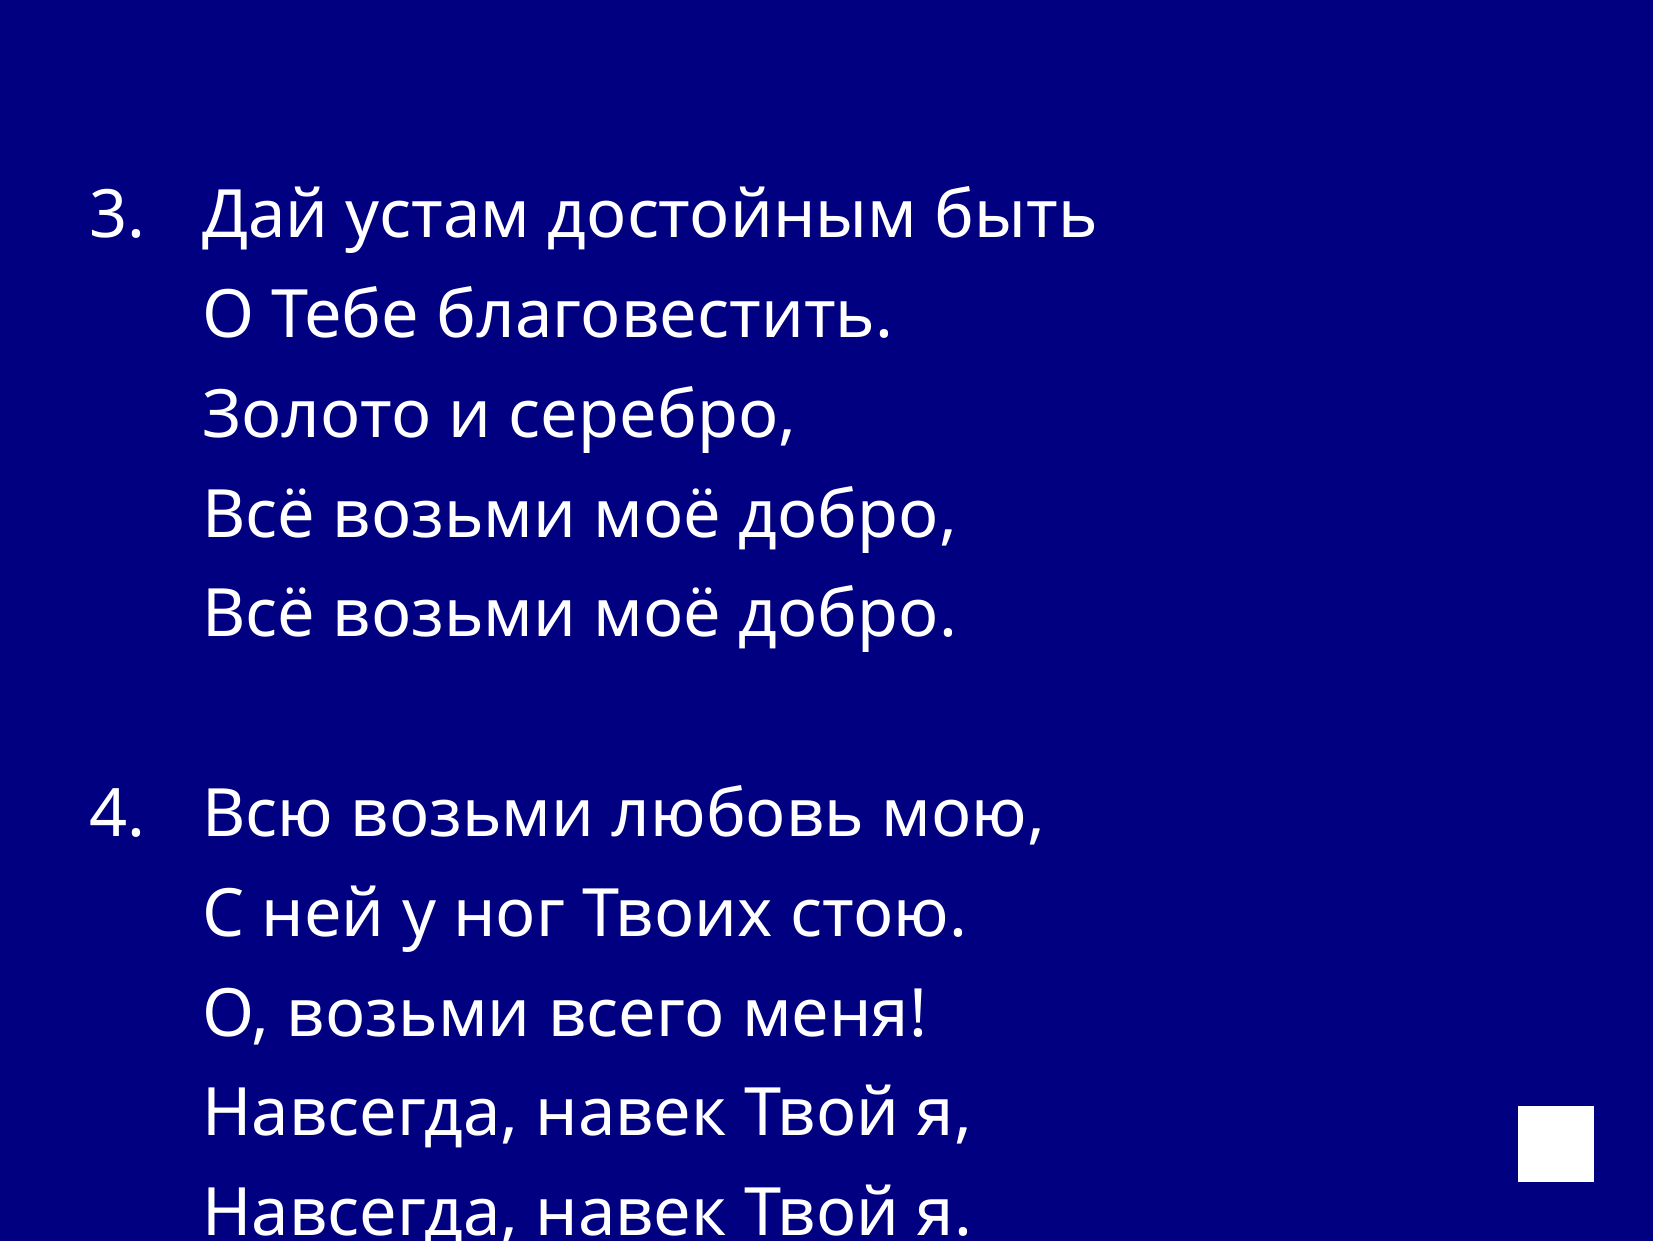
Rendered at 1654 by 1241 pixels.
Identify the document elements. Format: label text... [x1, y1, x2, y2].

text_box 3. Дай устам достойным быть О Тебе благовестить. Золото и серебро, Всё возьми моё добро, Всё возьми моё добро. 4. Всю возьми любовь мою, С ней у ног Твоих стою. О, возьми всего меня! Навсегда, навек Твой я, Навсегда, навек Твой я. [75, 150, 1576, 1163]
text_box [1518, 1106, 1594, 1182]
